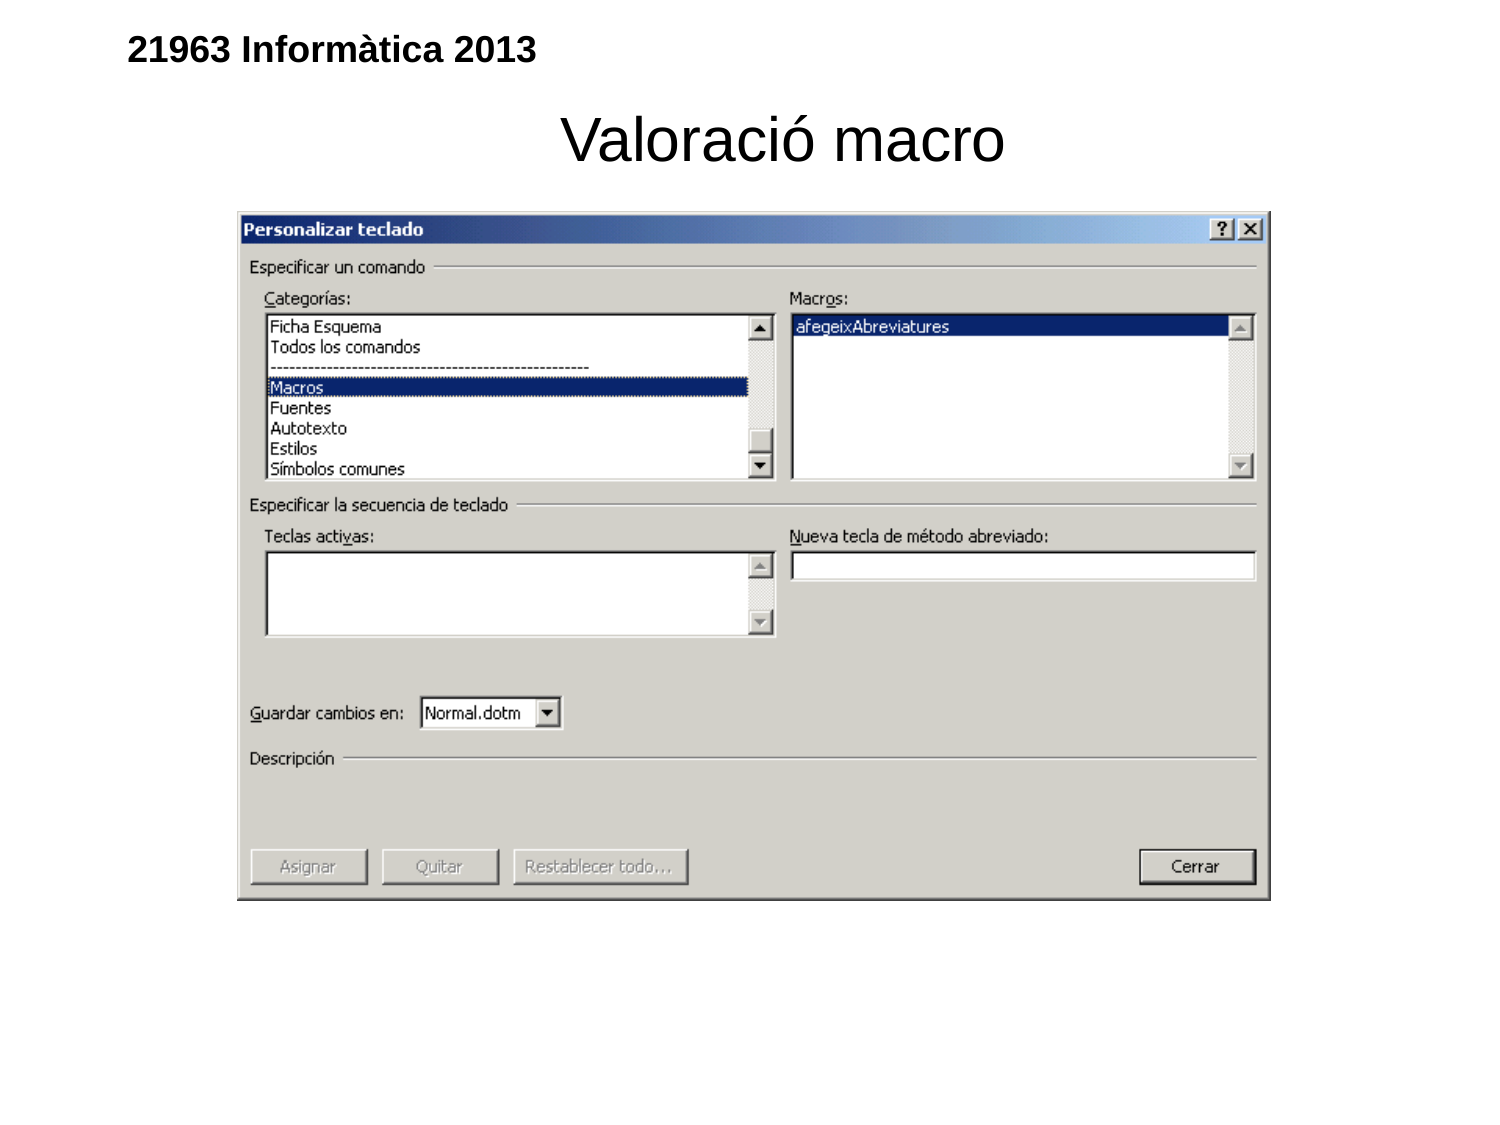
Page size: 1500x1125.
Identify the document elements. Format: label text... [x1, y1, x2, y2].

text_box Valoració macro [112, 83, 1456, 172]
text_box 21963 Informàtica 2013 [112, 20, 1388, 85]
picture [237, 211, 1271, 901]
